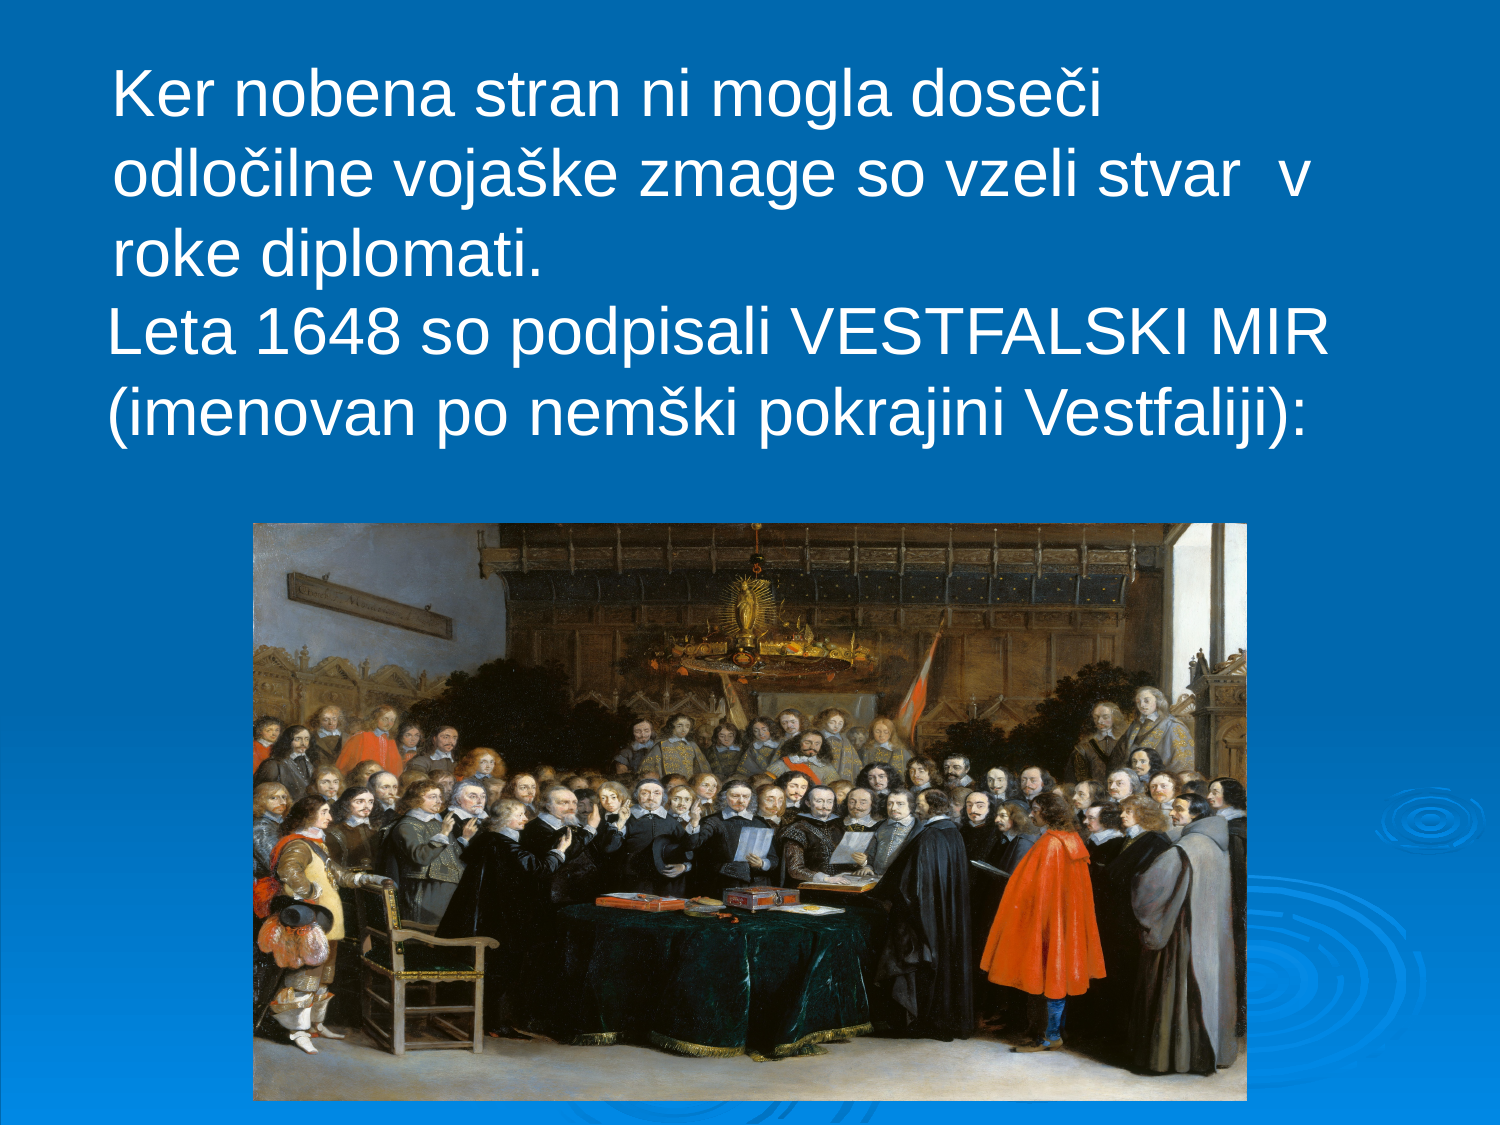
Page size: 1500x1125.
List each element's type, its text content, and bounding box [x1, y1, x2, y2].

list Ker nobena stran ni mogla doseči odločilne vojaške zmage so vzeli stvar v roke diplomati. [41, 42, 1392, 811]
text_box Leta 1648 so podpisali VESTFALSKI MIR (imenovan po nemški pokrajini Vestfaliji): [54, 280, 1366, 456]
picture [253, 523, 1247, 1101]
